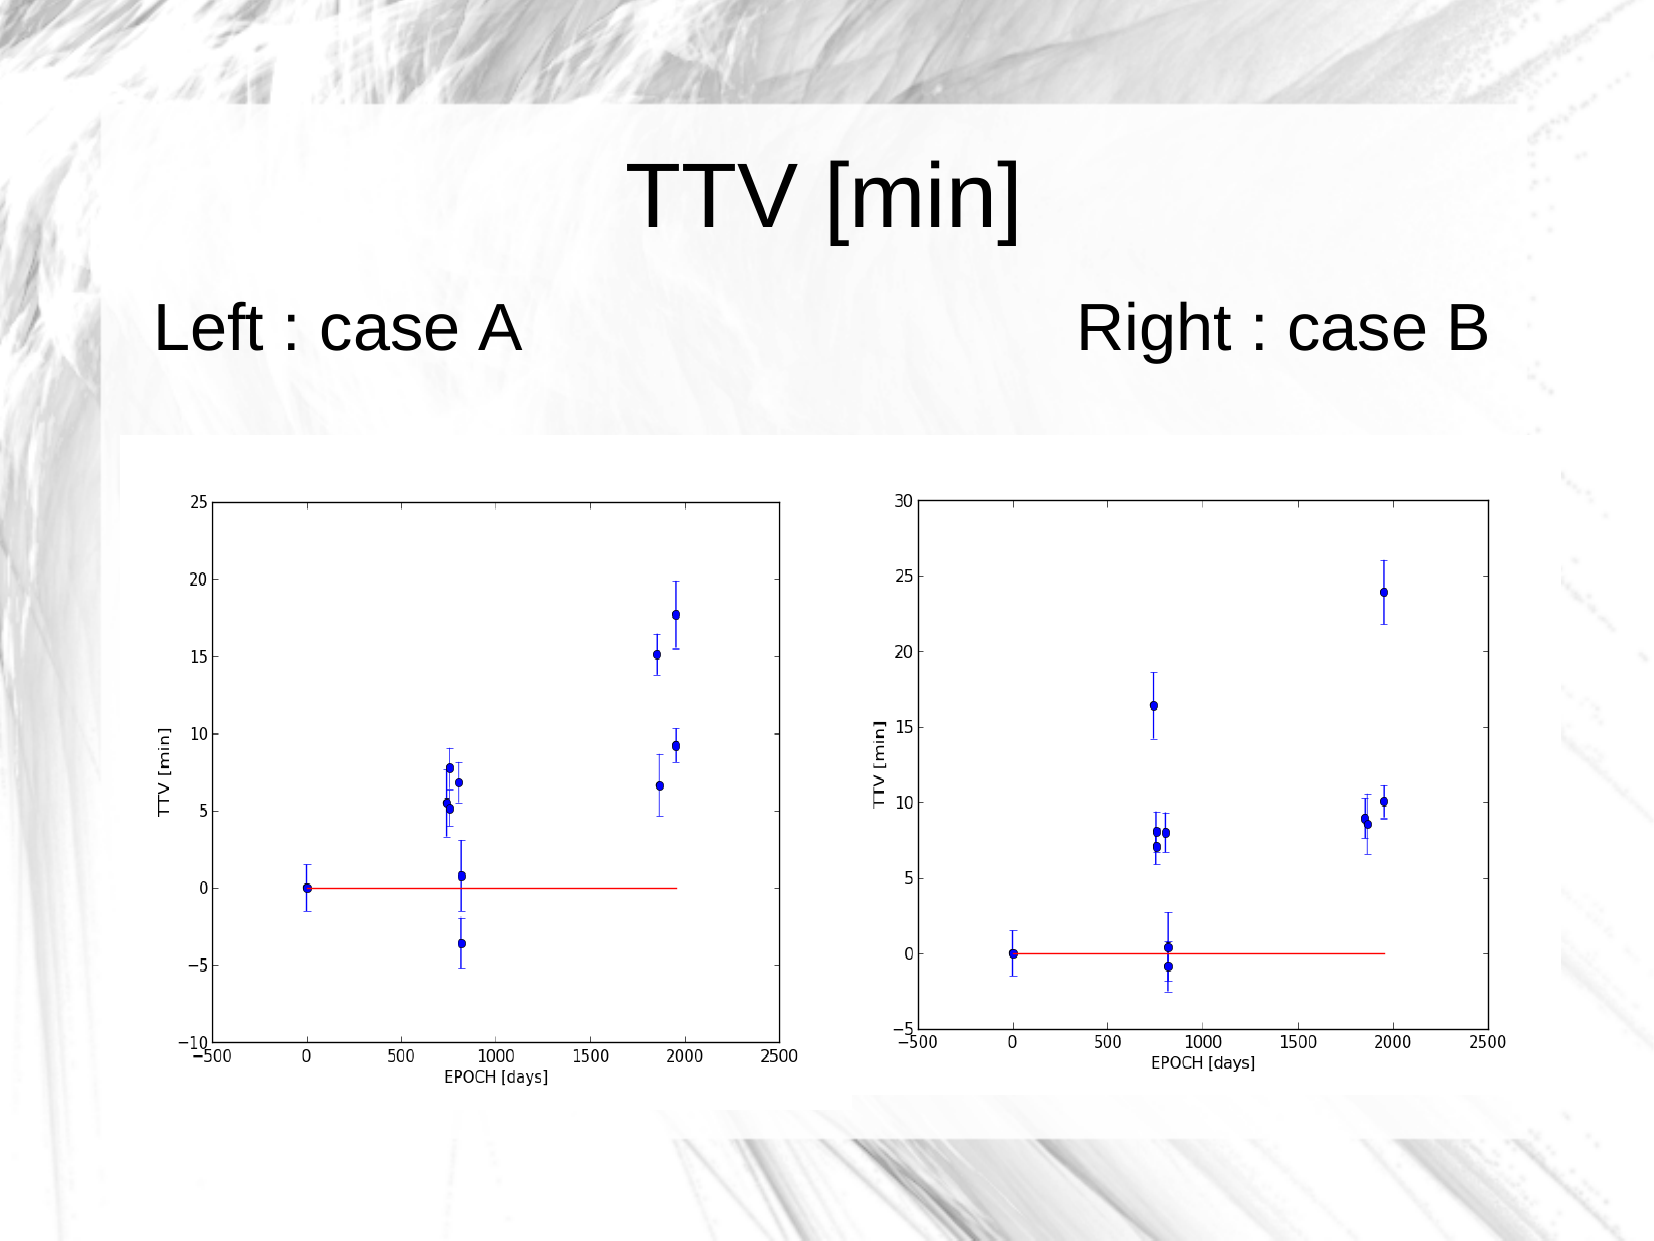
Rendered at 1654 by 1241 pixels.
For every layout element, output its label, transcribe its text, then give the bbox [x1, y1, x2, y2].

title TTV [min] [118, 112, 1506, 281]
picture [0, 0, 1654, 1241]
list Left : case A Right : case B [82, 290, 1538, 995]
